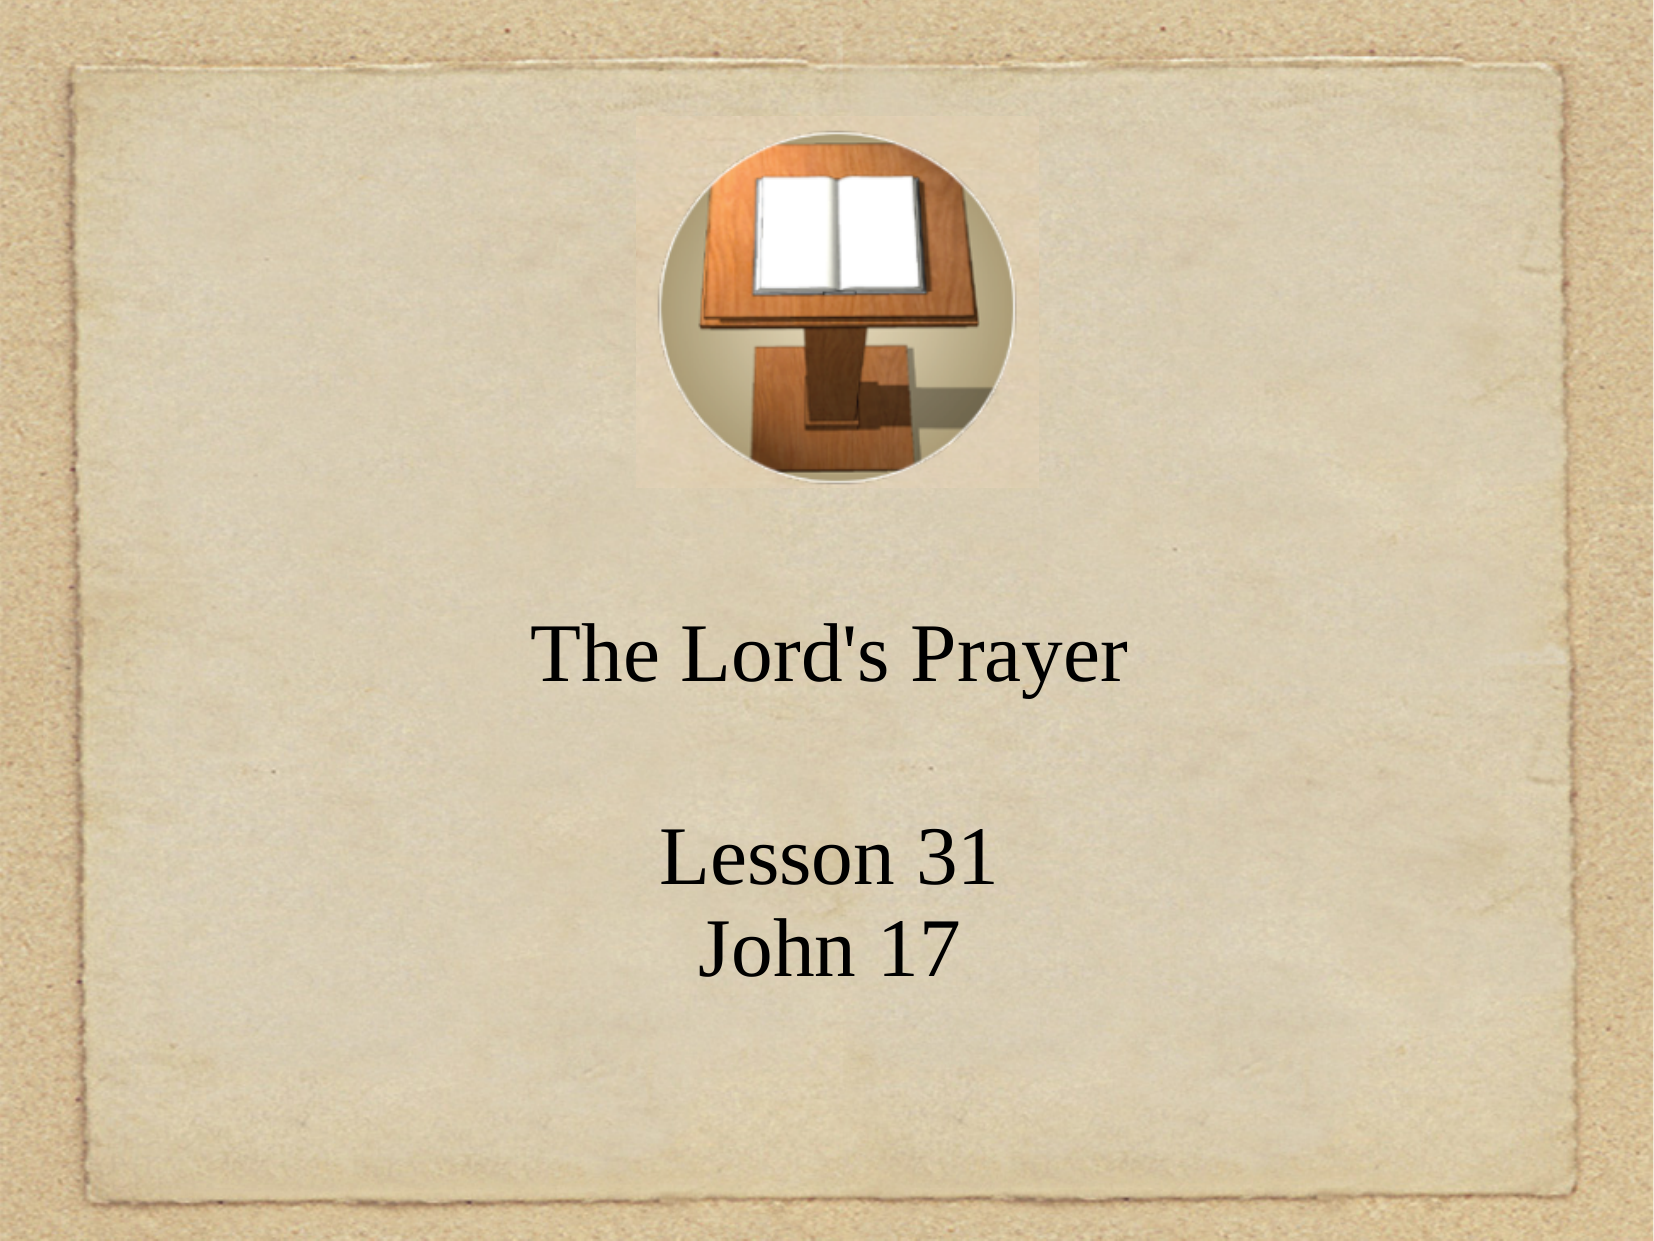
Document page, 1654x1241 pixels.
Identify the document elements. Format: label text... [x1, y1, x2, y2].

picture [0, 0, 1654, 1241]
text_box The Lord's Prayer Lesson 31 John 17 [173, 600, 1487, 1189]
